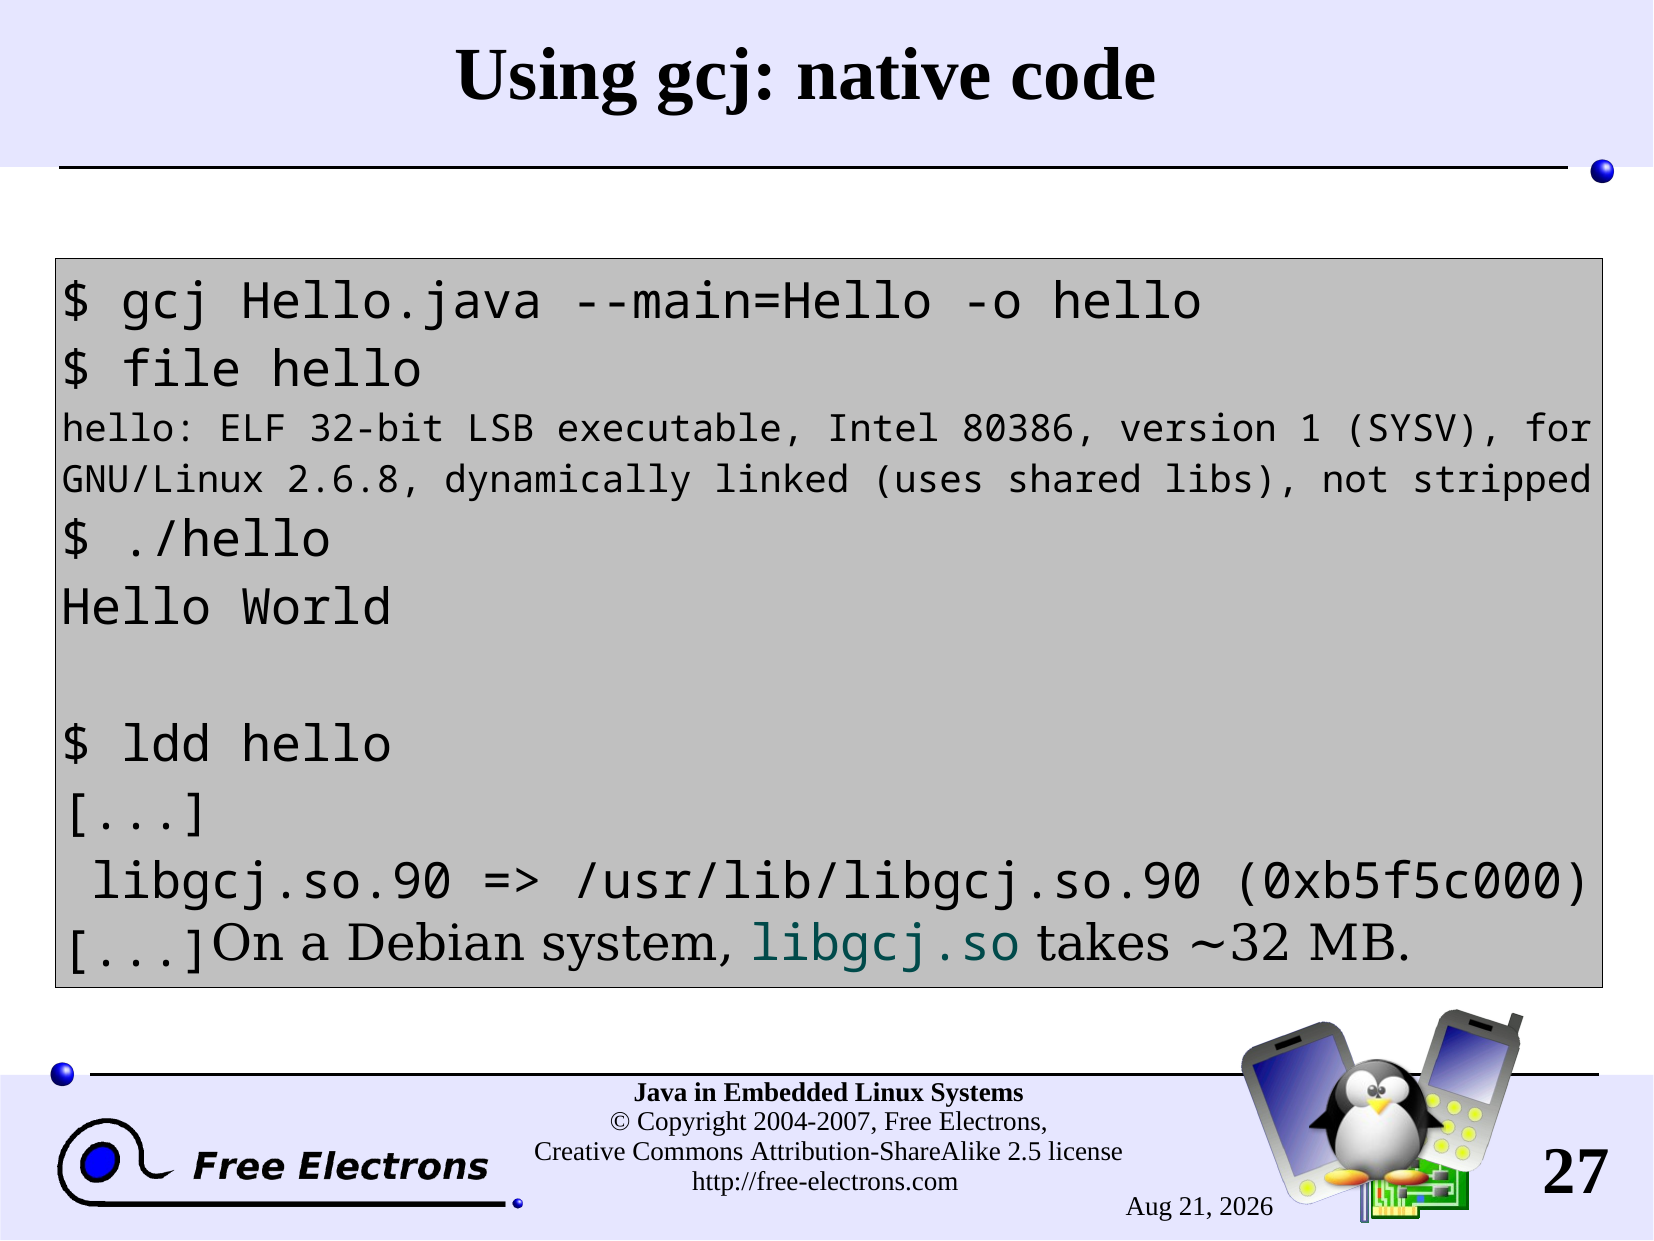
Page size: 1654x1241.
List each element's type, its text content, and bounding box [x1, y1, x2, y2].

picture [50, 1107, 527, 1216]
text_box $ gcj Hello.java --main=Hello -o hello $ file hello hello: ELF 32-bit LSB executable, Intel 80386, version 1 (SYSV), for GNU/Linux 2.6.8, dynamically linked (uses shared libs), not stripped $ ./hello Hello World $ ldd hello [...] libgcj.so.90 => /usr/lib/libgcj.so.90 (0xb5f5c000) [...] [55, 258, 1603, 880]
picture [1225, 988, 1538, 1241]
title Using gcj: native code [60, 25, 1551, 124]
text_box On a Debian system, libgcj.so takes ~32 MB. [210, 906, 1459, 969]
